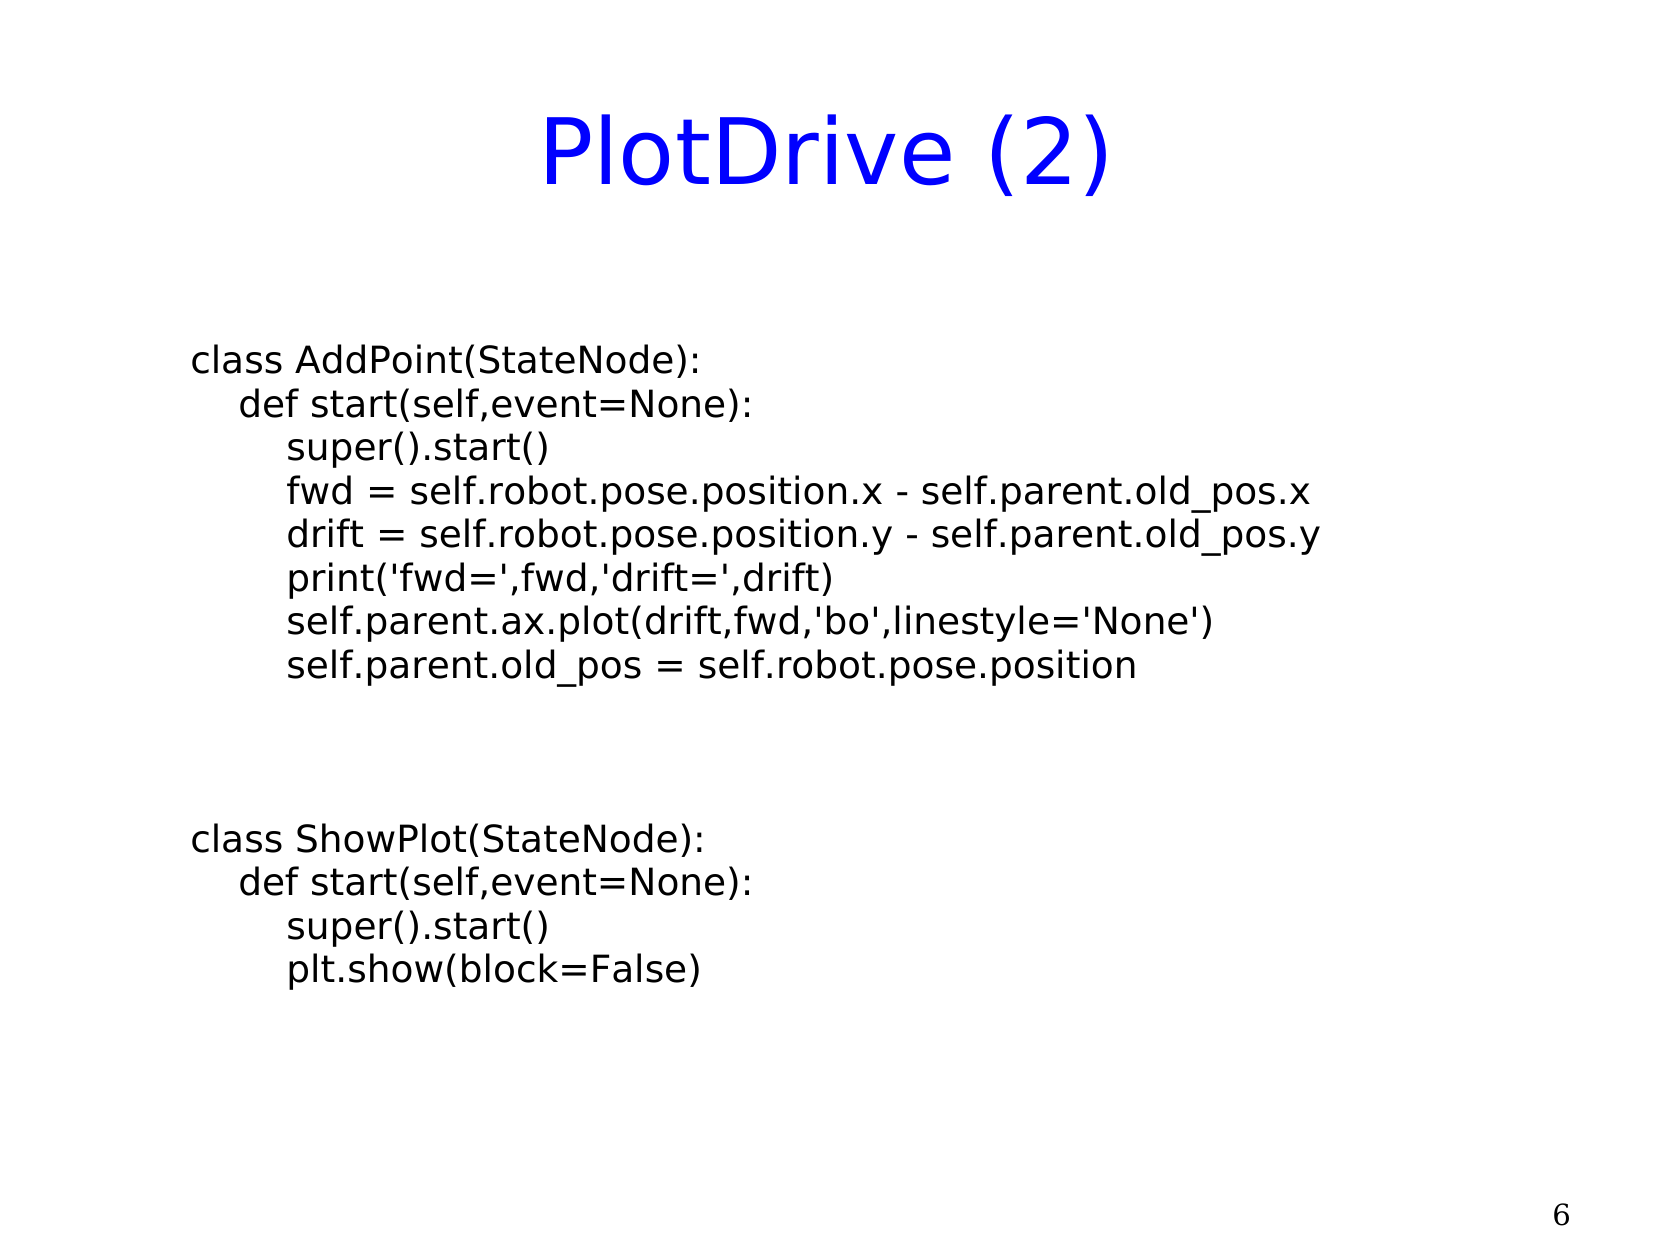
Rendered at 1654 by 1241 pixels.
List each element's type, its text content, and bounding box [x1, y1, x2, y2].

title PlotDrive (2) [82, 49, 1571, 257]
text_box class AddPoint(StateNode): def start(self,event=None): super().start() fwd = self.robot.pose.position.x - self.parent.old_pos.x drift = self.robot.pose.position.y - self.parent.old_pos.y print('fwd=',fwd,'drift=',drift) self.parent.ax.plot(drift,fwd,'bo',linestyle='None') self.parent.old_pos = self.robot.pose.position class ShowPlot(StateNode): def start(self,event=None): super().start() plt.show(block=False) [127, 331, 1561, 1043]
